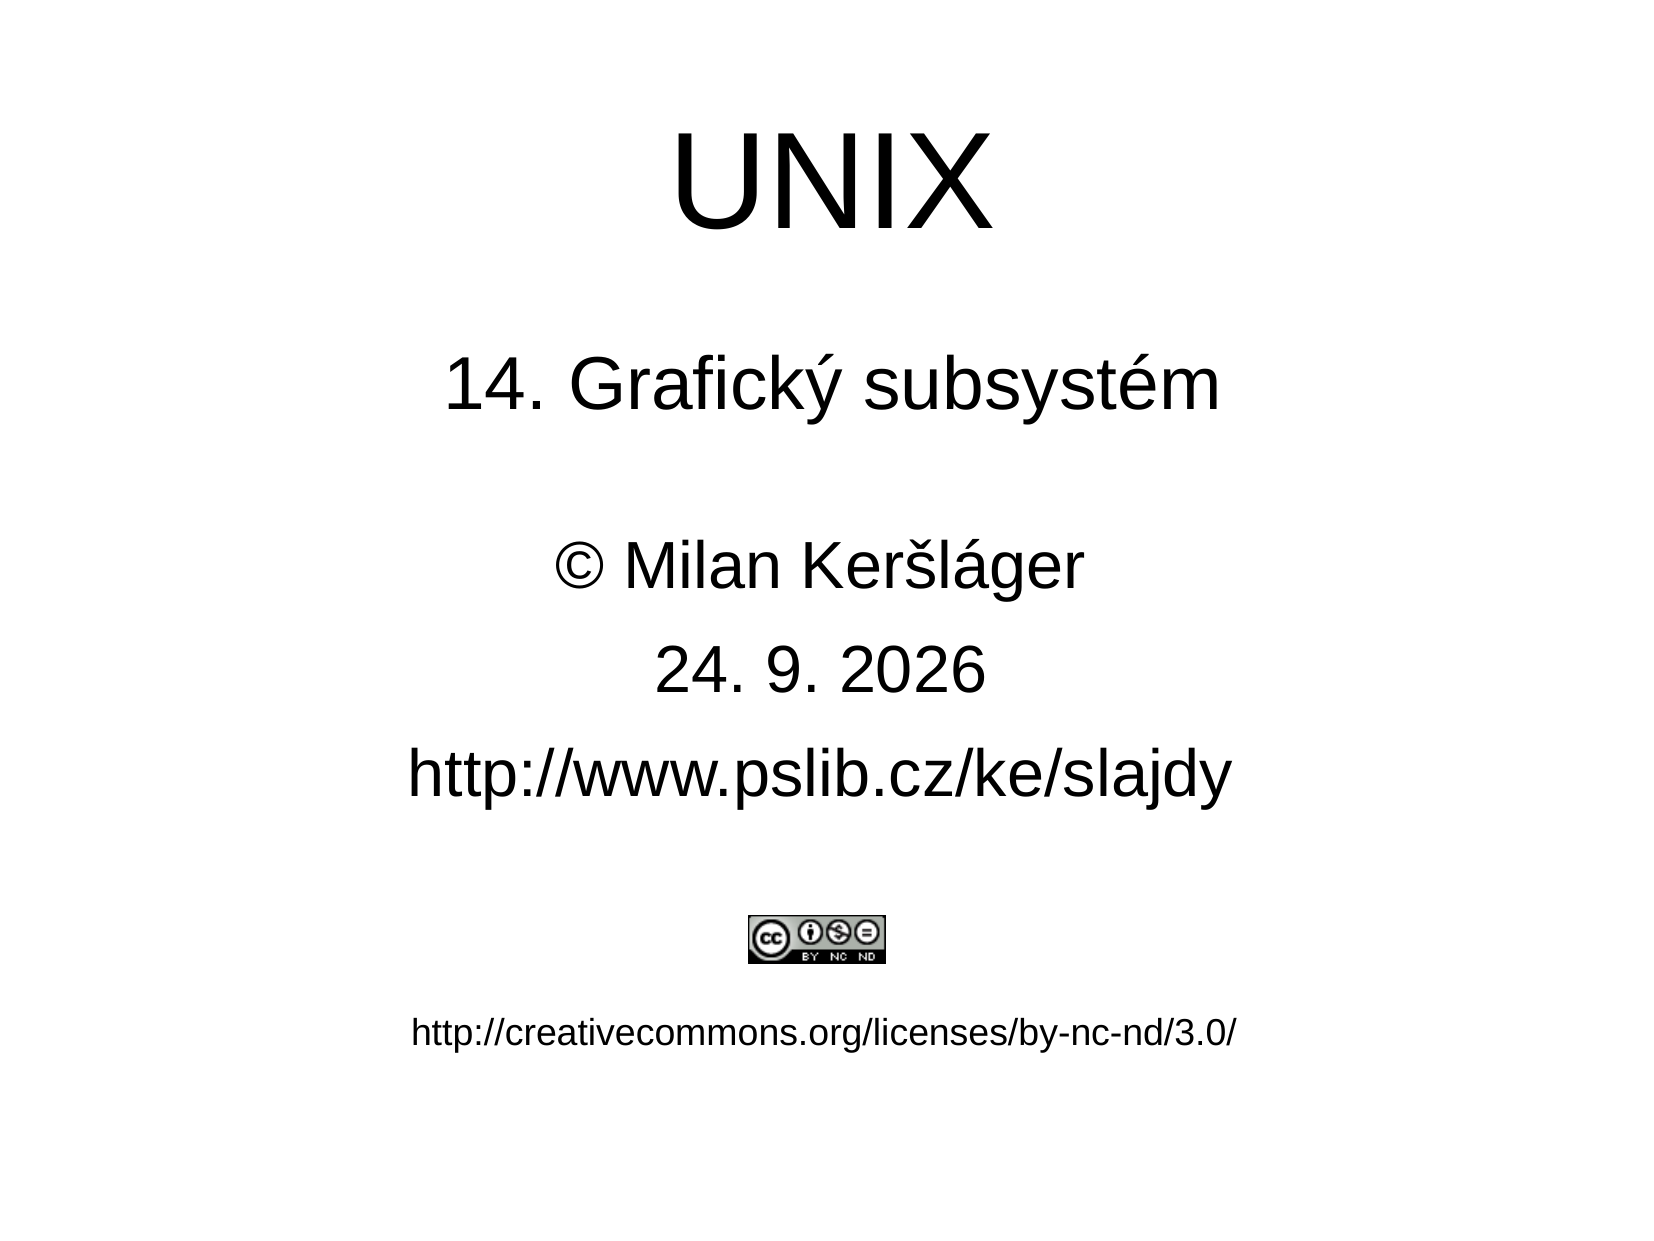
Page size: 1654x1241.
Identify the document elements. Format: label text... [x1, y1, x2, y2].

list © Milan Keršláger 28.5.2010 http://www.pslib.cz/ke/slajdy [76, 527, 1565, 916]
picture [748, 915, 886, 964]
text_box http://creativecommons.org/licenses/by-nc-nd/3.0/ [337, 1003, 1312, 1061]
title UNIX 14. Grafický subsystém [88, 50, 1577, 479]
